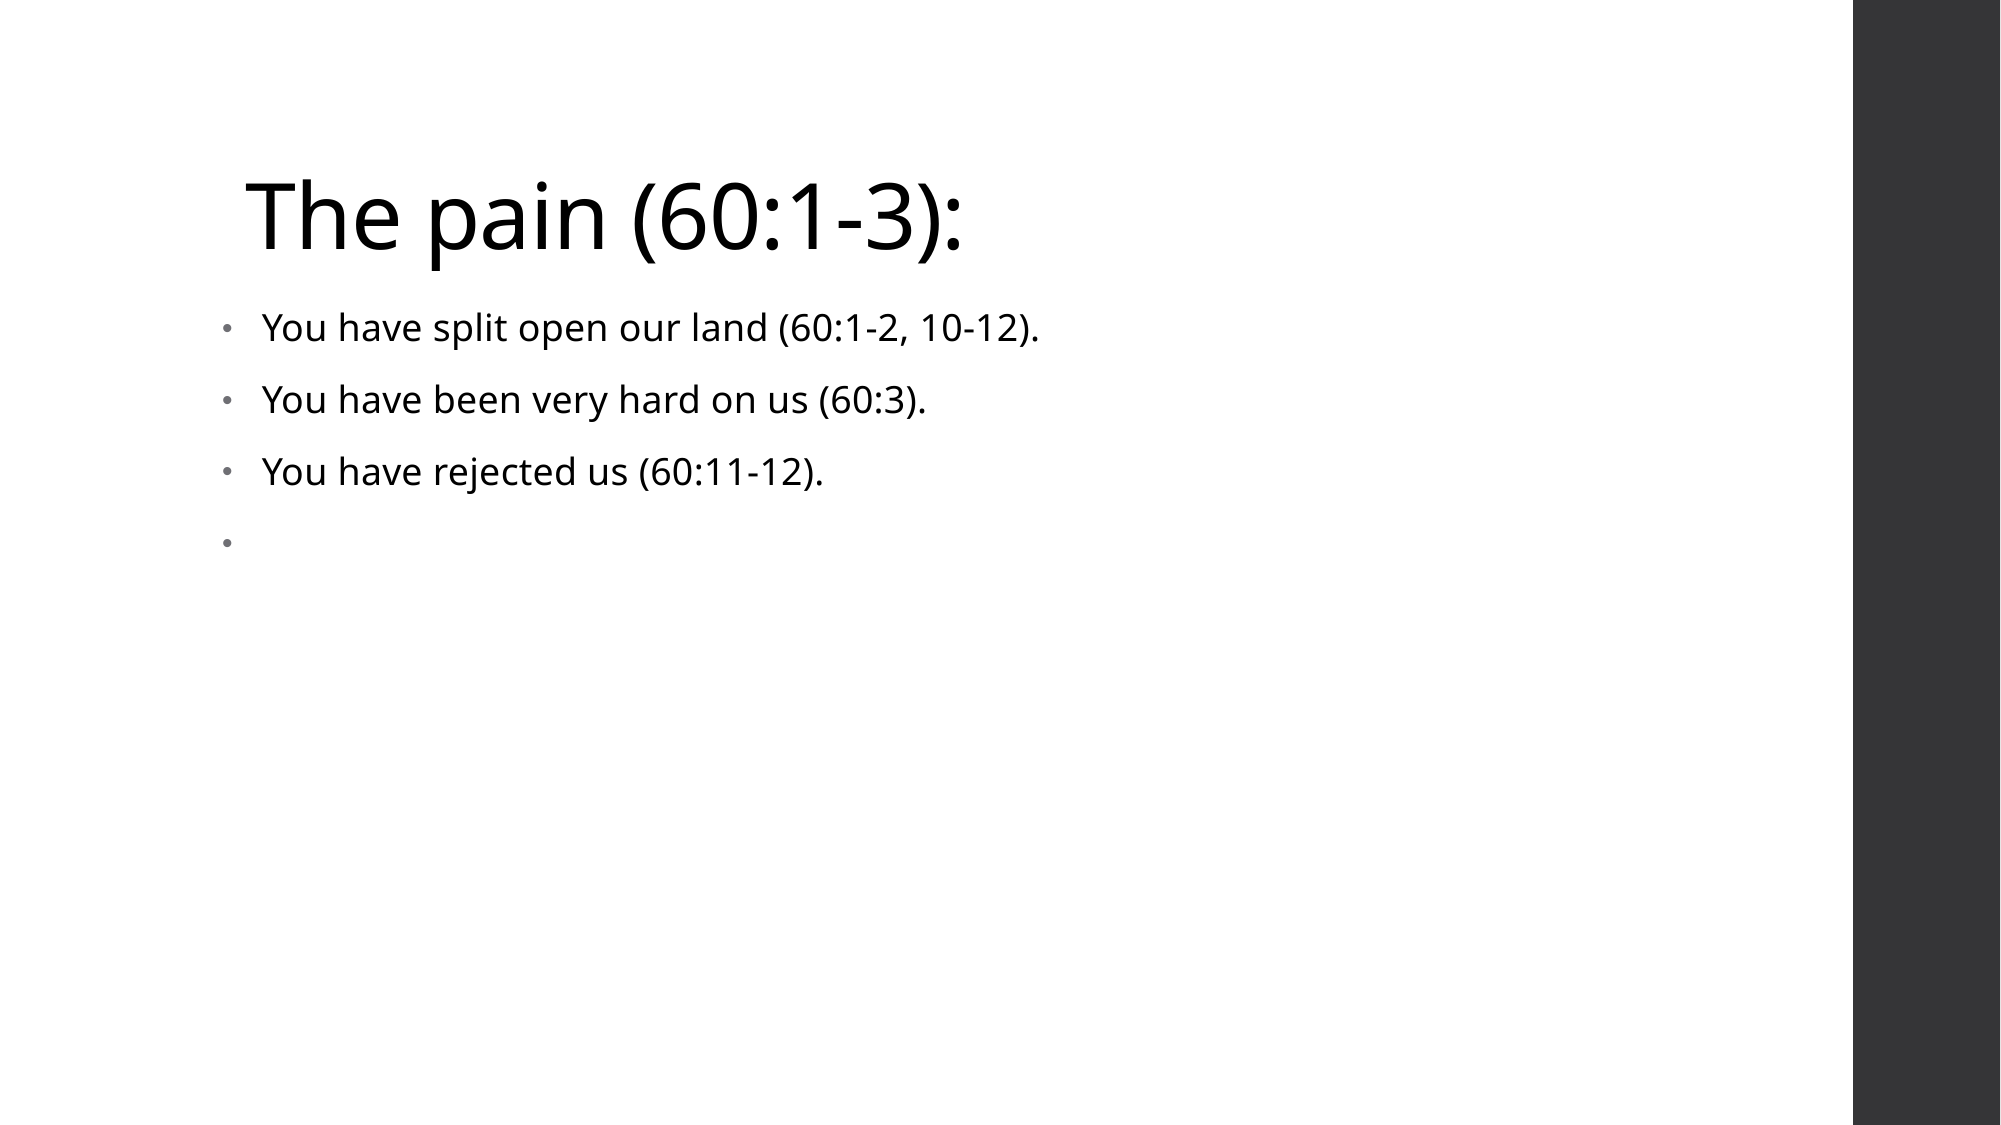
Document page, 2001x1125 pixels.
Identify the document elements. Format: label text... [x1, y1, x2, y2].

list You have split open our land (60:1-2, 10-12). You have been very hard on us (60:3). You have rejected us (60:11-12). [206, 299, 1617, 1014]
title The pain (60:1-3): [206, 60, 1797, 278]
